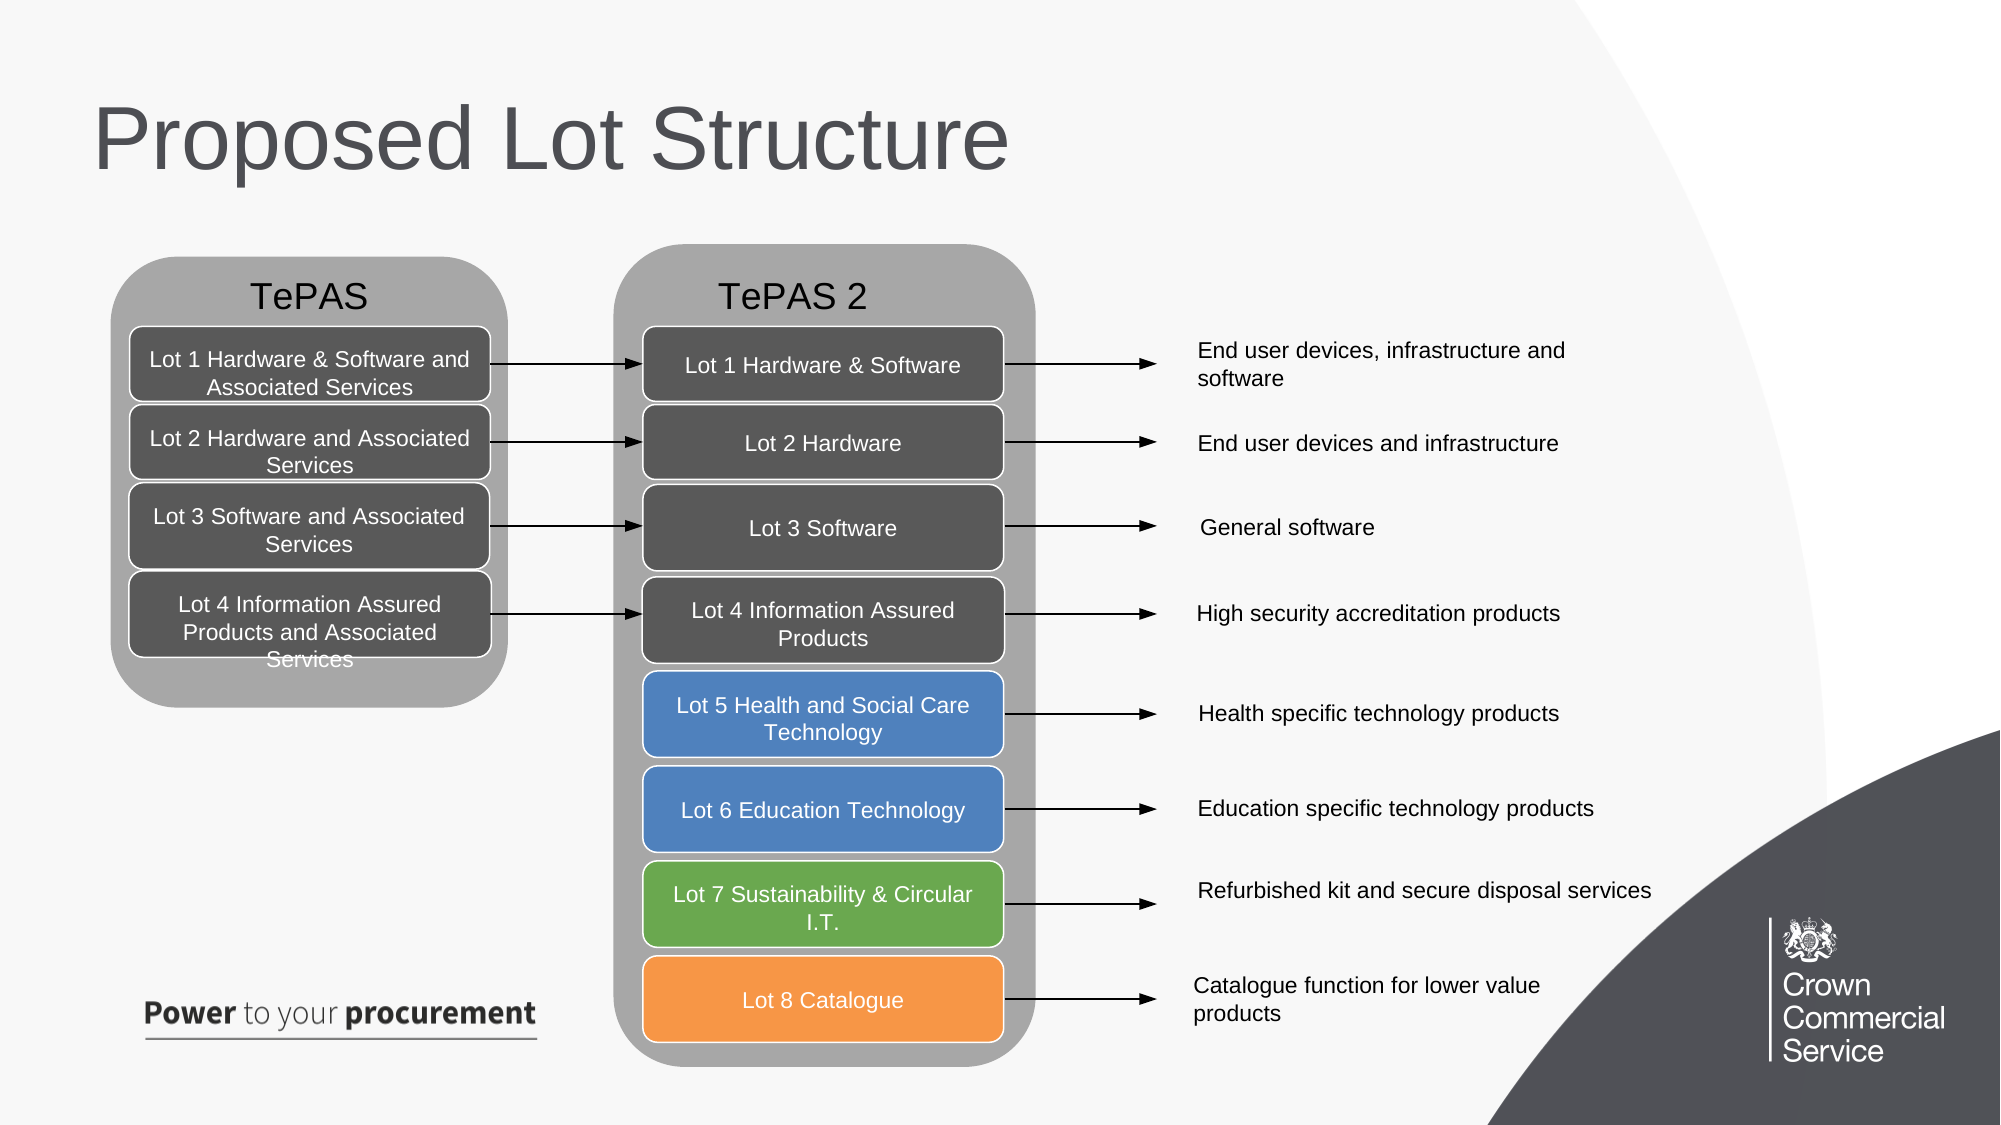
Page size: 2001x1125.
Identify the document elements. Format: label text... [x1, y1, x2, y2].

text_box Health specific technology products [1183, 683, 1667, 742]
title Proposed Lot Structure [92, 64, 1885, 245]
text_box [614, 526, 1035, 613]
text_box High security accreditation products [1181, 583, 1666, 642]
text_box Lot 2 Hardware and Associated Services [129, 404, 491, 480]
text_box Lot 4 Information Assured Products and Associated Services [128, 570, 492, 658]
text_box General software [1185, 497, 1634, 556]
text_box End user devices and infrastructure [1182, 413, 1689, 472]
text_box Lot 6 Education Technology [642, 765, 1004, 853]
text_box TePAS [177, 257, 441, 334]
text_box [441, 257, 508, 363]
text_box Lot 1 Hardware & Software [642, 326, 1004, 402]
text_box Lot 3 Software [642, 484, 1004, 571]
text_box Lot 1 Hardware & Software and Associated Services [129, 326, 491, 402]
text_box End user devices, infrastructure and software [1182, 320, 1625, 407]
text_box [614, 244, 1035, 363]
text_box TePAS 2 [661, 257, 925, 334]
text_box Lot 3 Software and Associated Services [128, 482, 490, 570]
text_box [111, 257, 508, 707]
text_box Lot 8 Catalogue [642, 955, 1004, 1043]
text_box Lot 4 Information Assured Products [642, 576, 1005, 664]
text_box Lot 5 Health and Social Care Technology [642, 670, 1004, 758]
text_box [614, 442, 1035, 525]
text_box [614, 615, 1035, 1067]
text_box Education specific technology products [1182, 778, 1730, 837]
text_box Refurbished kit and secure disposal services [1182, 861, 1689, 920]
text_box Catalogue function for lower value products [1178, 955, 1599, 1042]
text_box Lot 7 Sustainability & Circular I.T. [642, 860, 1004, 948]
text_box [614, 364, 1035, 441]
text_box [477, 527, 508, 613]
text_box Lot 2 Hardware [642, 404, 1004, 480]
